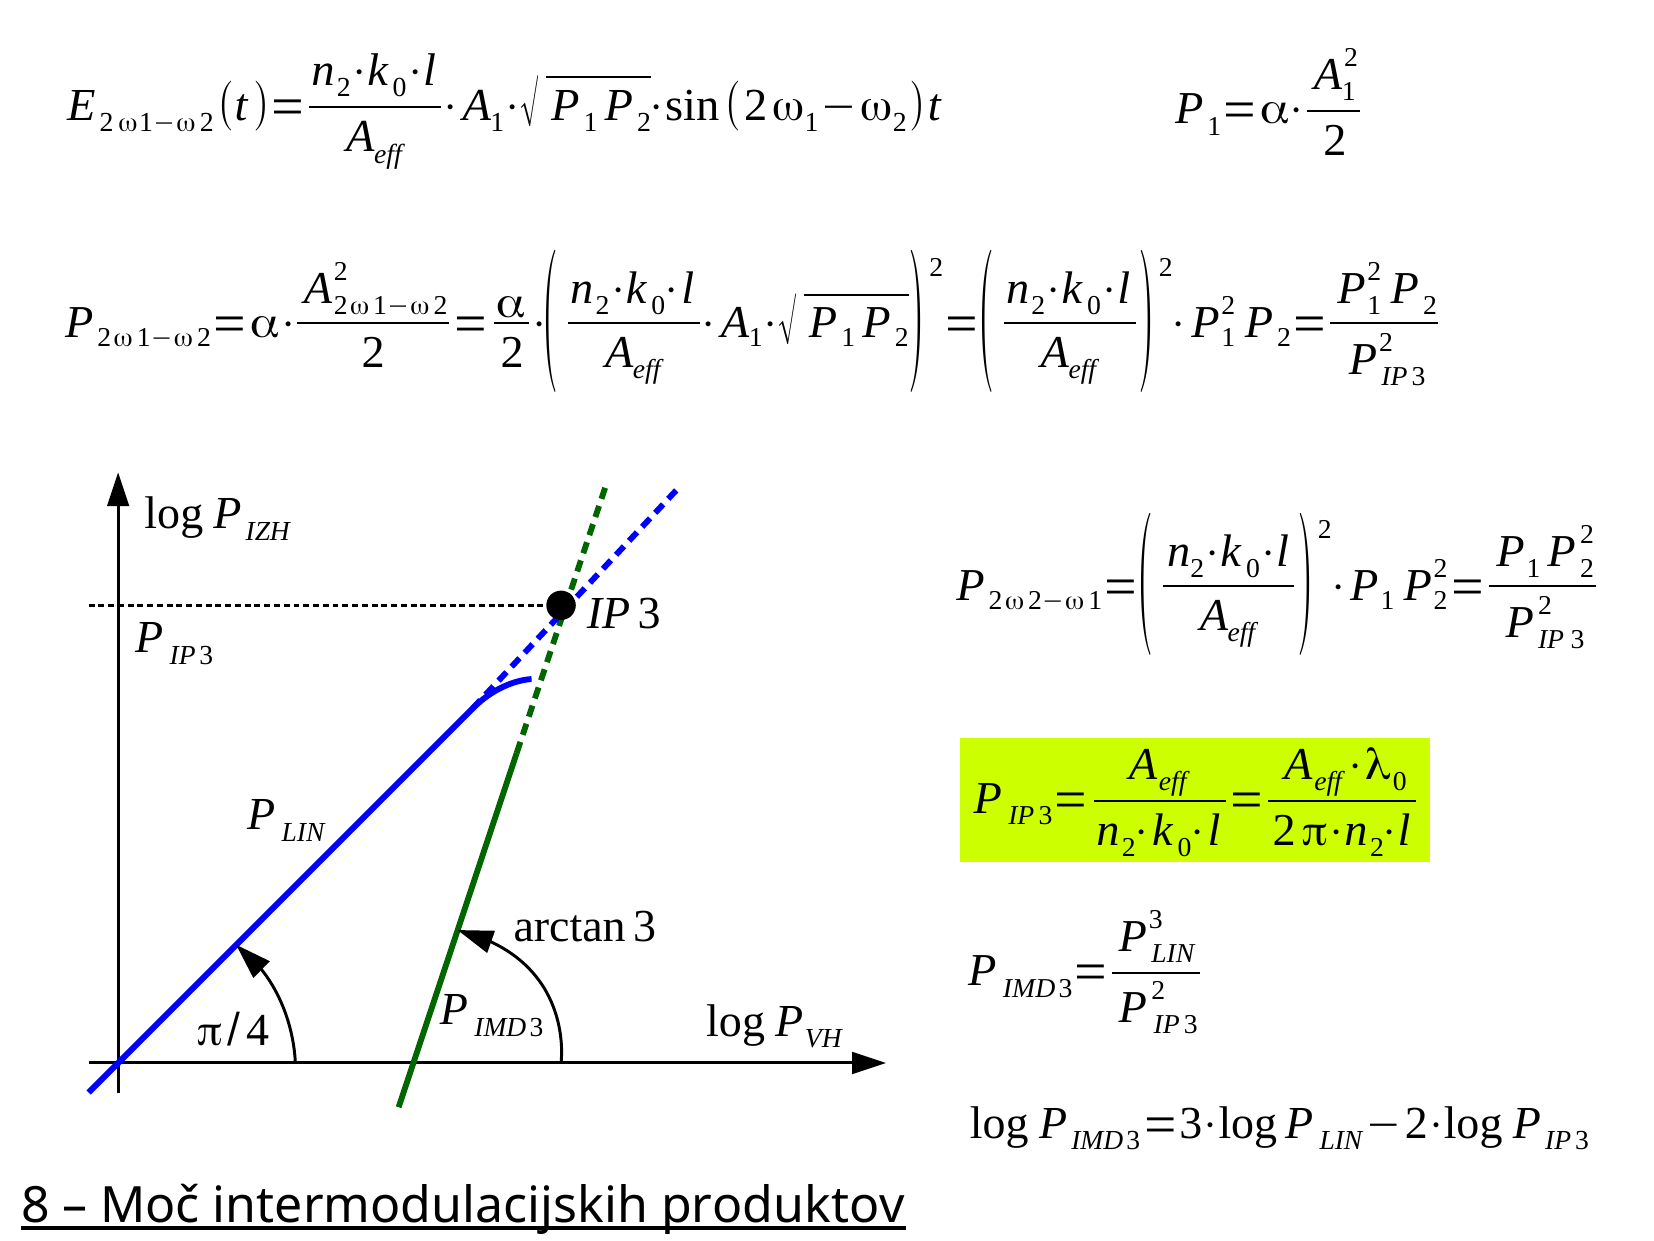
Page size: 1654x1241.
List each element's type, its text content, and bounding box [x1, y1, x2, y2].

chart [233, 788, 338, 848]
chart [186, 1003, 281, 1057]
chart [958, 1097, 1600, 1156]
text_box 8 – Moč intermodulacijskih produktov [21, 1169, 849, 1230]
chart [959, 738, 1431, 863]
chart [426, 983, 554, 1043]
chart [501, 900, 667, 953]
chart [570, 587, 671, 640]
chart [942, 513, 1610, 655]
chart [954, 903, 1215, 1041]
chart [53, 44, 956, 169]
chart [694, 995, 857, 1054]
chart [51, 250, 1452, 392]
chart [132, 487, 305, 547]
chart [121, 611, 224, 671]
chart [1161, 41, 1374, 166]
